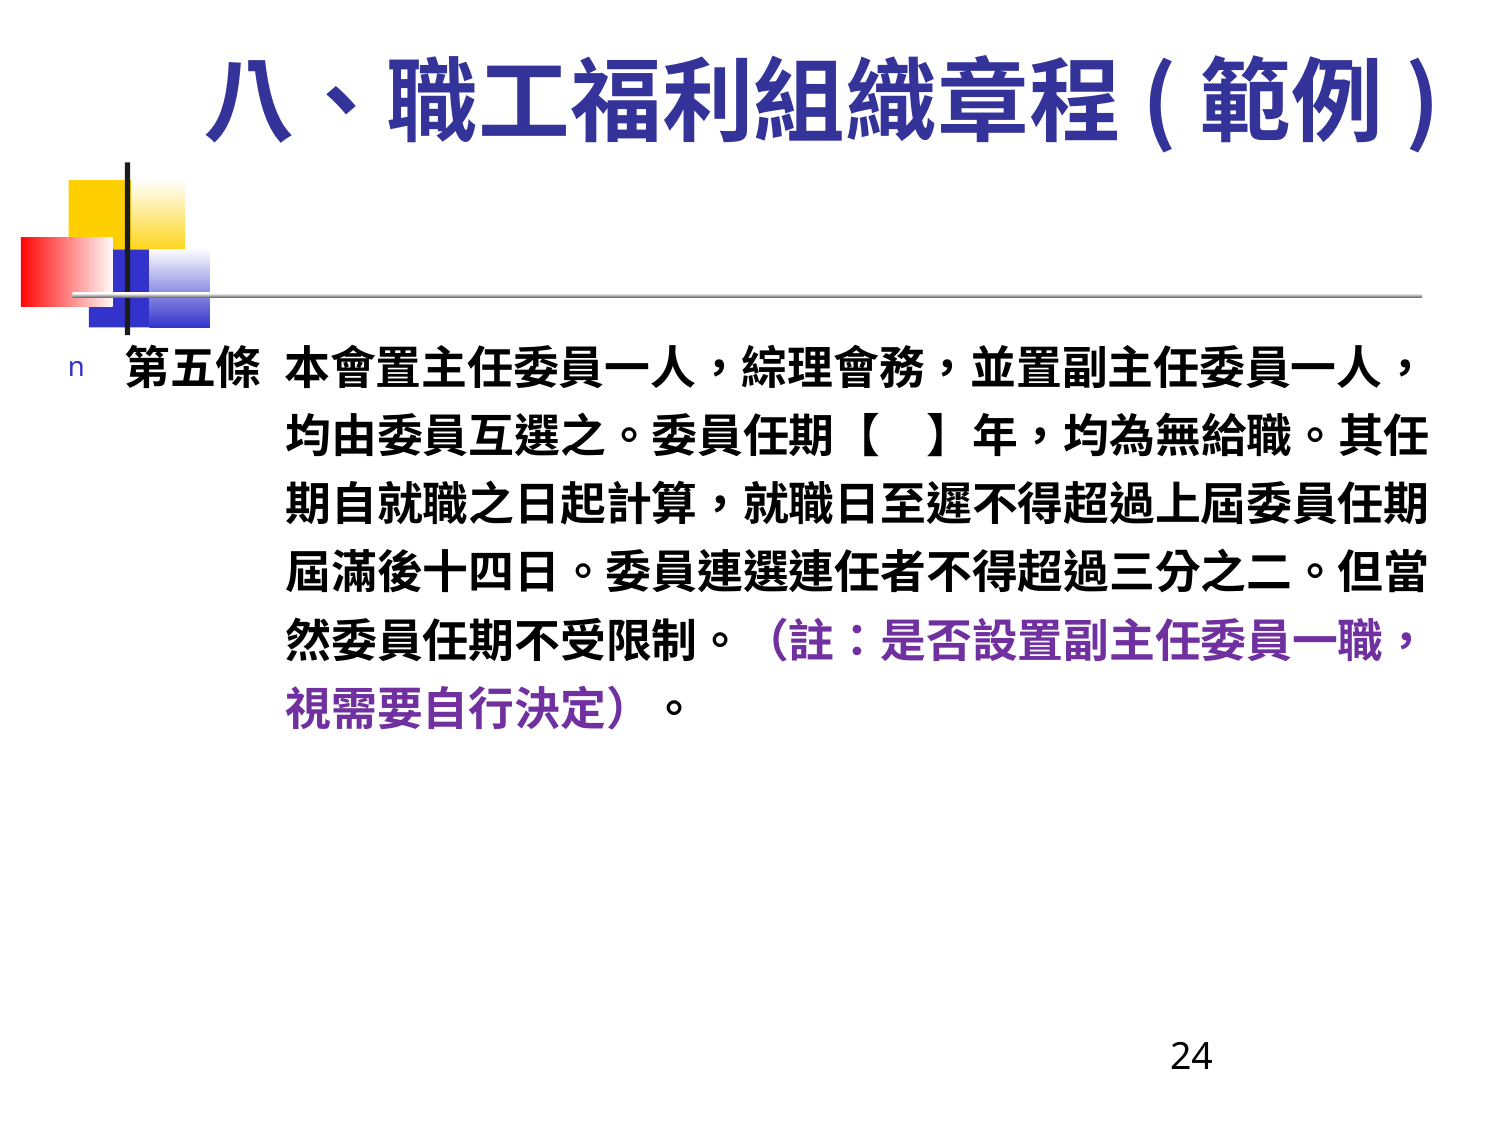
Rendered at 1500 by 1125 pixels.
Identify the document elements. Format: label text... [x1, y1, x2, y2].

slide_number <編號> [1155, 1024, 1468, 1100]
list 第五條 本會置主任委員一人，綜理會務，並置副主任委員一人， 均由委員互選之。委員任期【 】年，均為無給職。其任 期自就職之日起計算，就職日至遲不得超過上屆委員任期 屆滿後十四日。委員連選連任者不得超過三分之二。但當 然委員任期不受限制。（註：是否設置副主任委員一職， 視需要自行決定）。 [53, 331, 1469, 1006]
title 八、職工福利組織章程(範例) [188, 35, 1468, 275]
